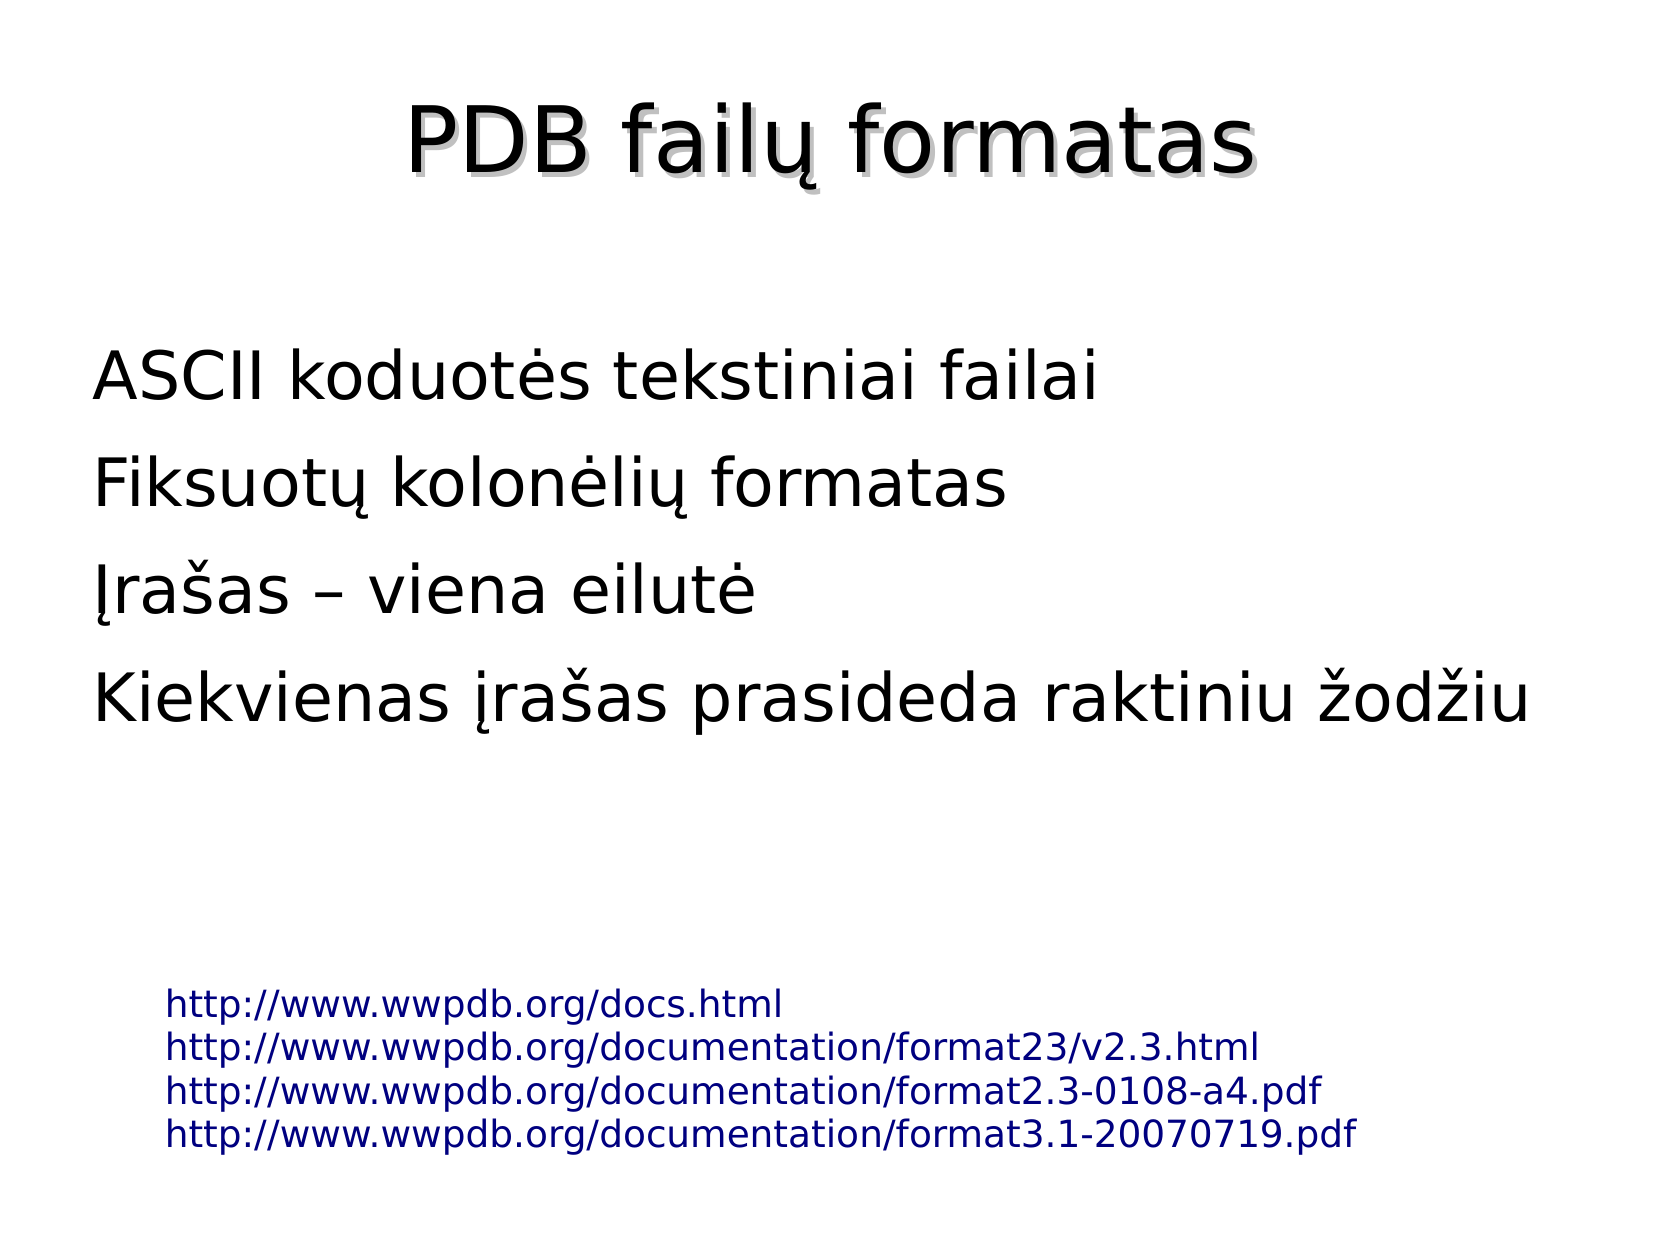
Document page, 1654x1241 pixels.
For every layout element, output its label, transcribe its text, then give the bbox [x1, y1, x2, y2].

text_box http://www.wwpdb.org/docs.html http://www.wwpdb.org/documentation/format23/v2.3.html http://www.wwpdb.org/documentation/format2.3-0108-a4.pdf http://www.wwpdb.org/documentation/format3.1-20070719.pdf [150, 975, 1388, 1164]
list ASCII koduotės tekstiniai failai Fiksuotų kolonėlių formatas Įrašas – viena eilutė Kiekvienas įrašas prasideda raktiniu žodžiu [75, 337, 1613, 788]
title PDB failų formatas [86, 37, 1576, 245]
